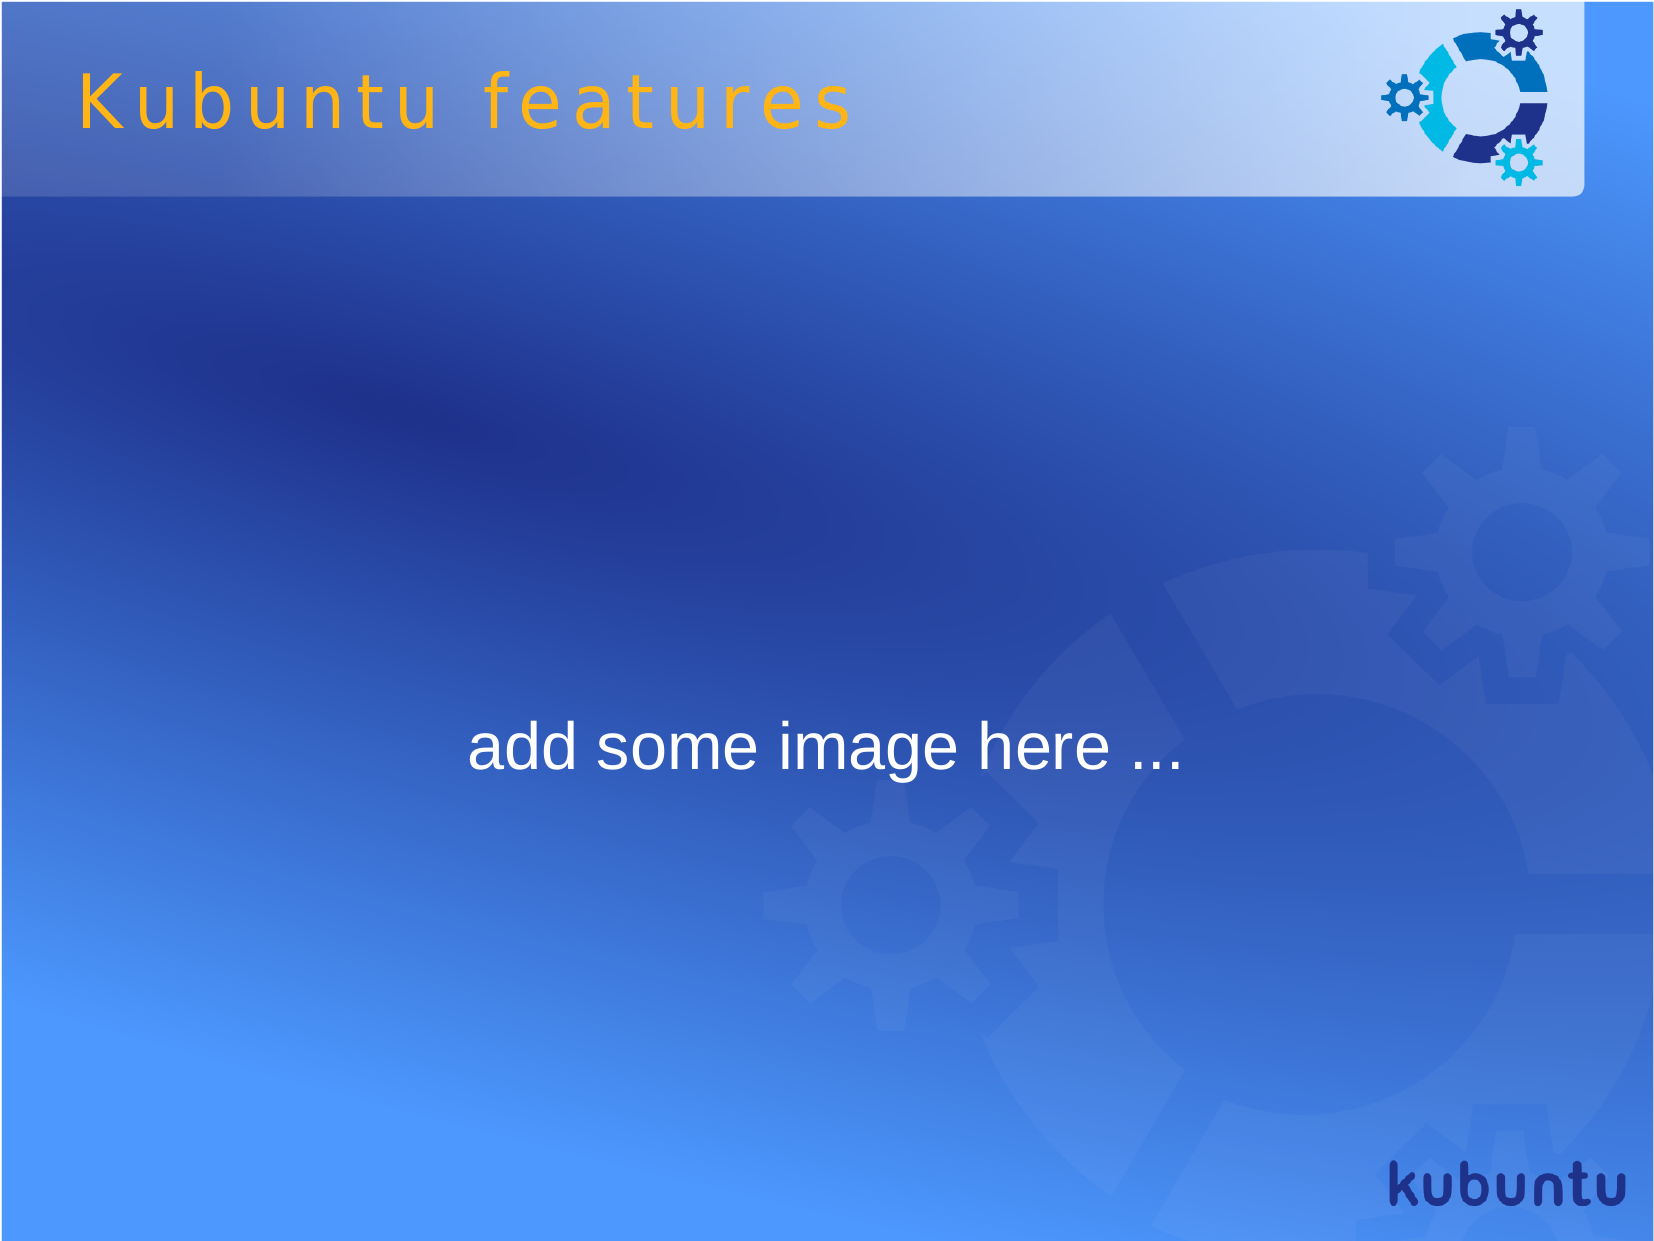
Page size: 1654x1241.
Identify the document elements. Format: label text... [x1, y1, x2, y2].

subtitle add some image here ... [82, 383, 1571, 1109]
title Kubuntu features [76, 0, 1300, 207]
picture [0, 0, 1654, 1241]
